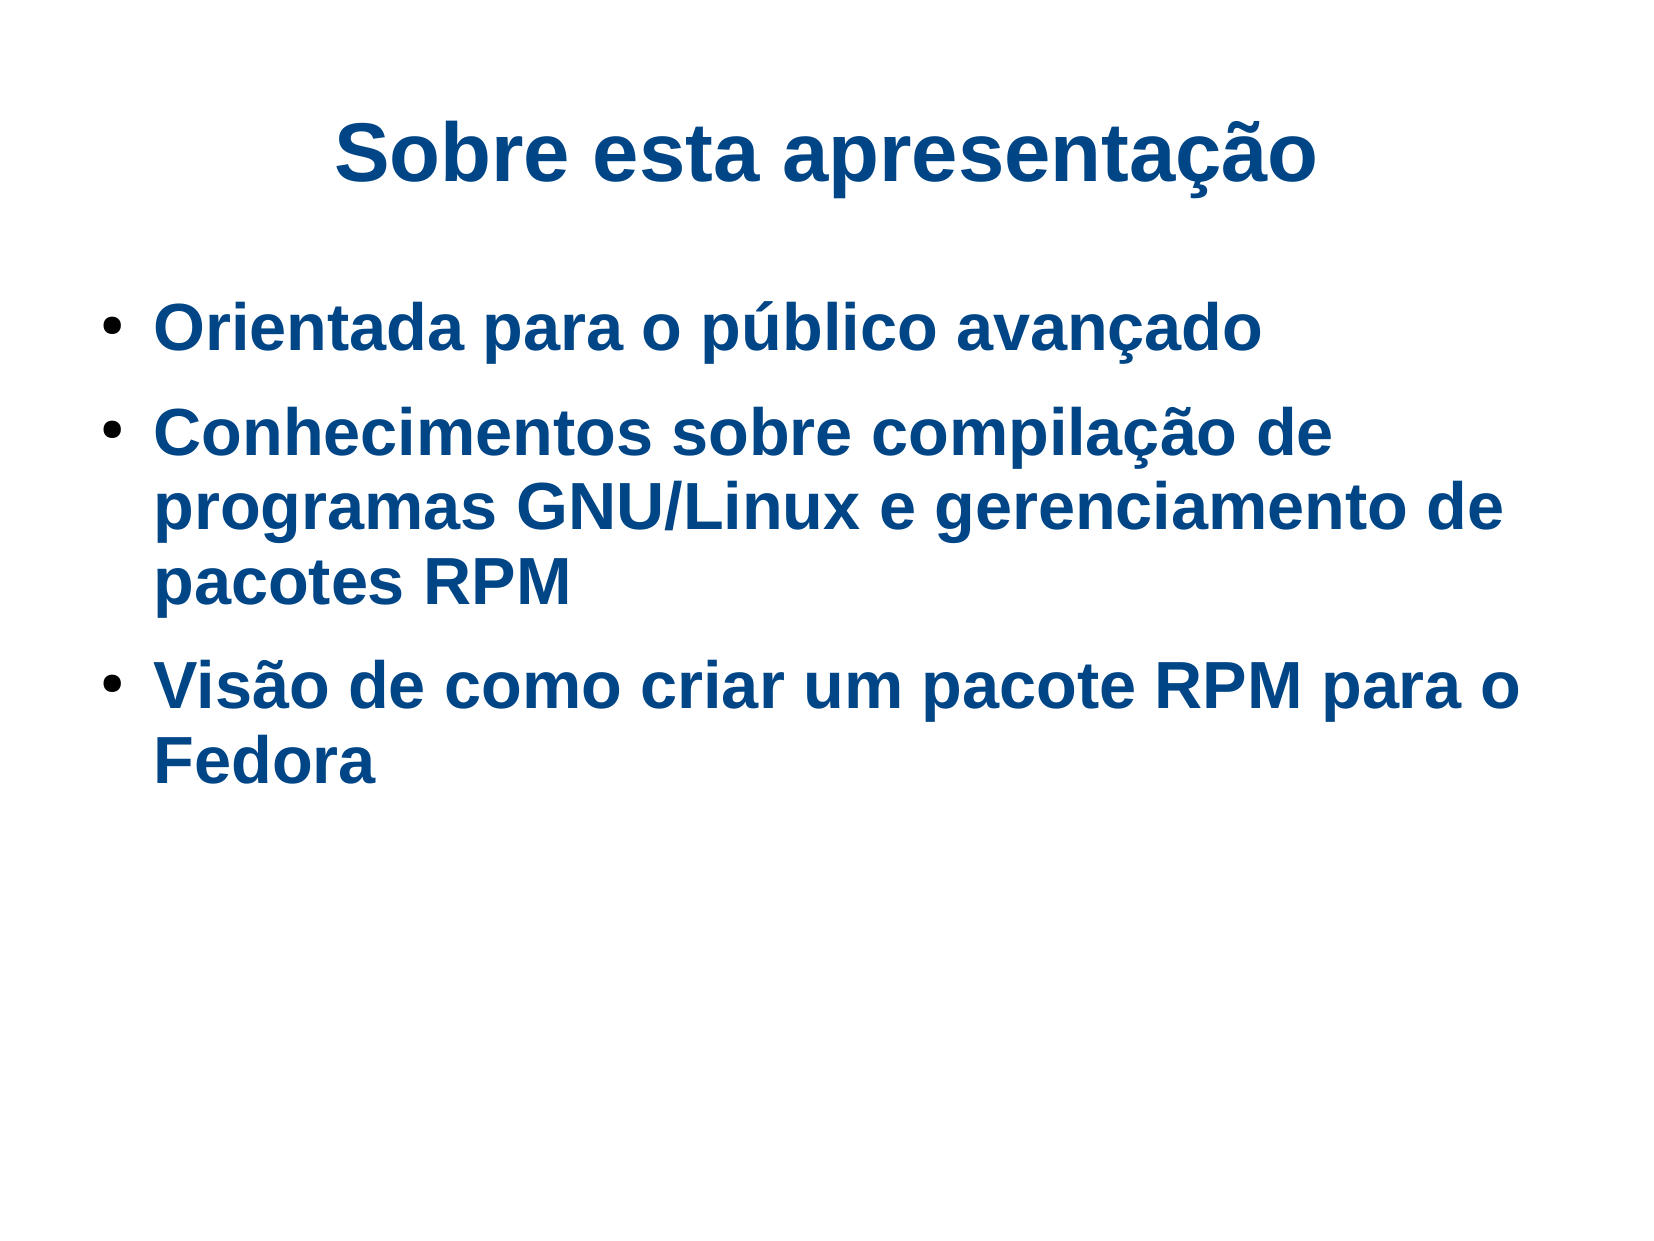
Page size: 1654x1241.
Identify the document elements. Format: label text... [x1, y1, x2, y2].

list Orientada para o público avançado Conhecimentos sobre compilação de programas GNU/Linux e gerenciamento de pacotes RPM Visão de como criar um pacote RPM para o Fedora [82, 290, 1571, 1094]
title Sobre esta apresentação [82, 56, 1571, 250]
